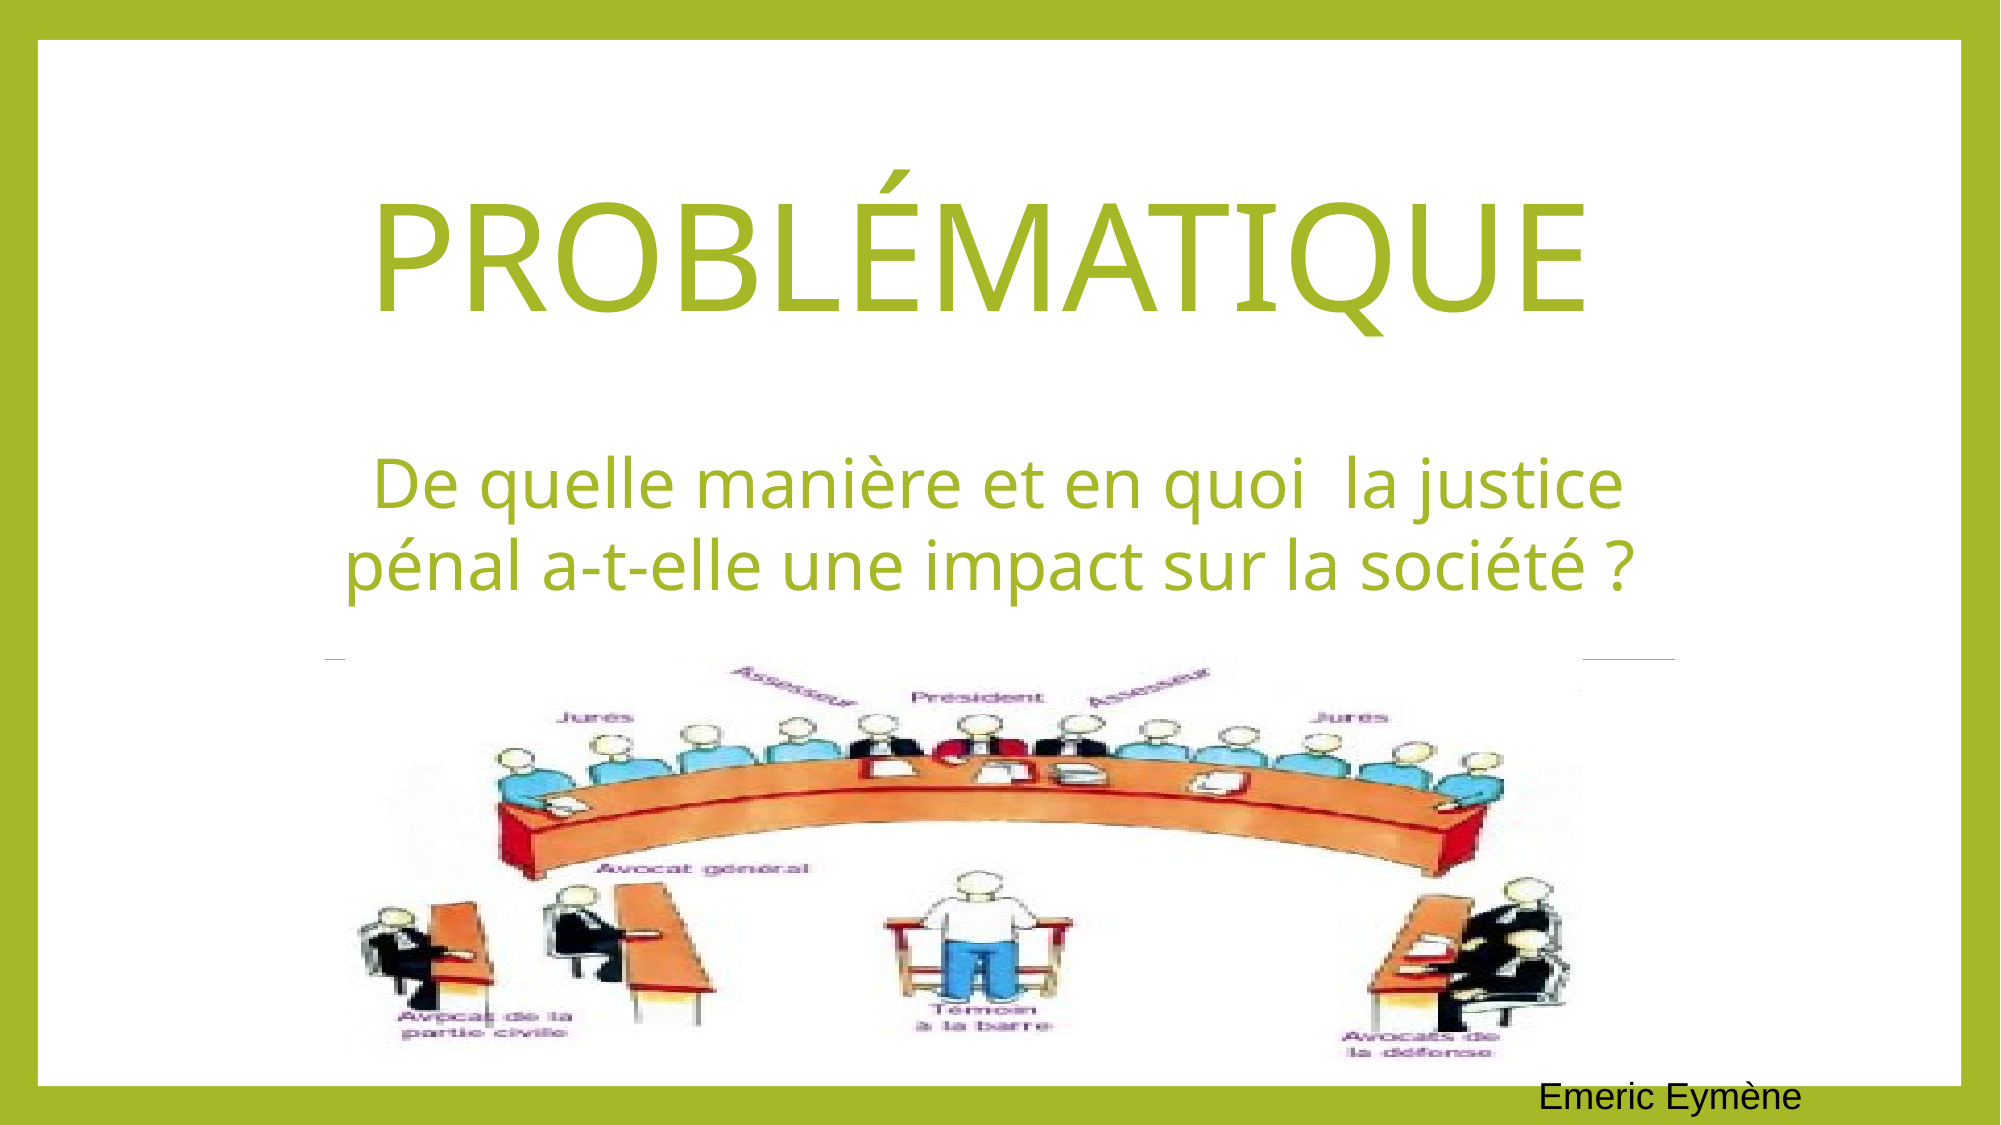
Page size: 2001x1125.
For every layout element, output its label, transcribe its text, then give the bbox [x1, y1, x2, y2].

text_box Emeric Eymène [1523, 1068, 1997, 1125]
list De quelle manière et en quoi la justice pénal a-t-elle une impact sur la société ? [279, 431, 1719, 668]
picture [345, 656, 1583, 1072]
title Problématique [181, 192, 1817, 350]
